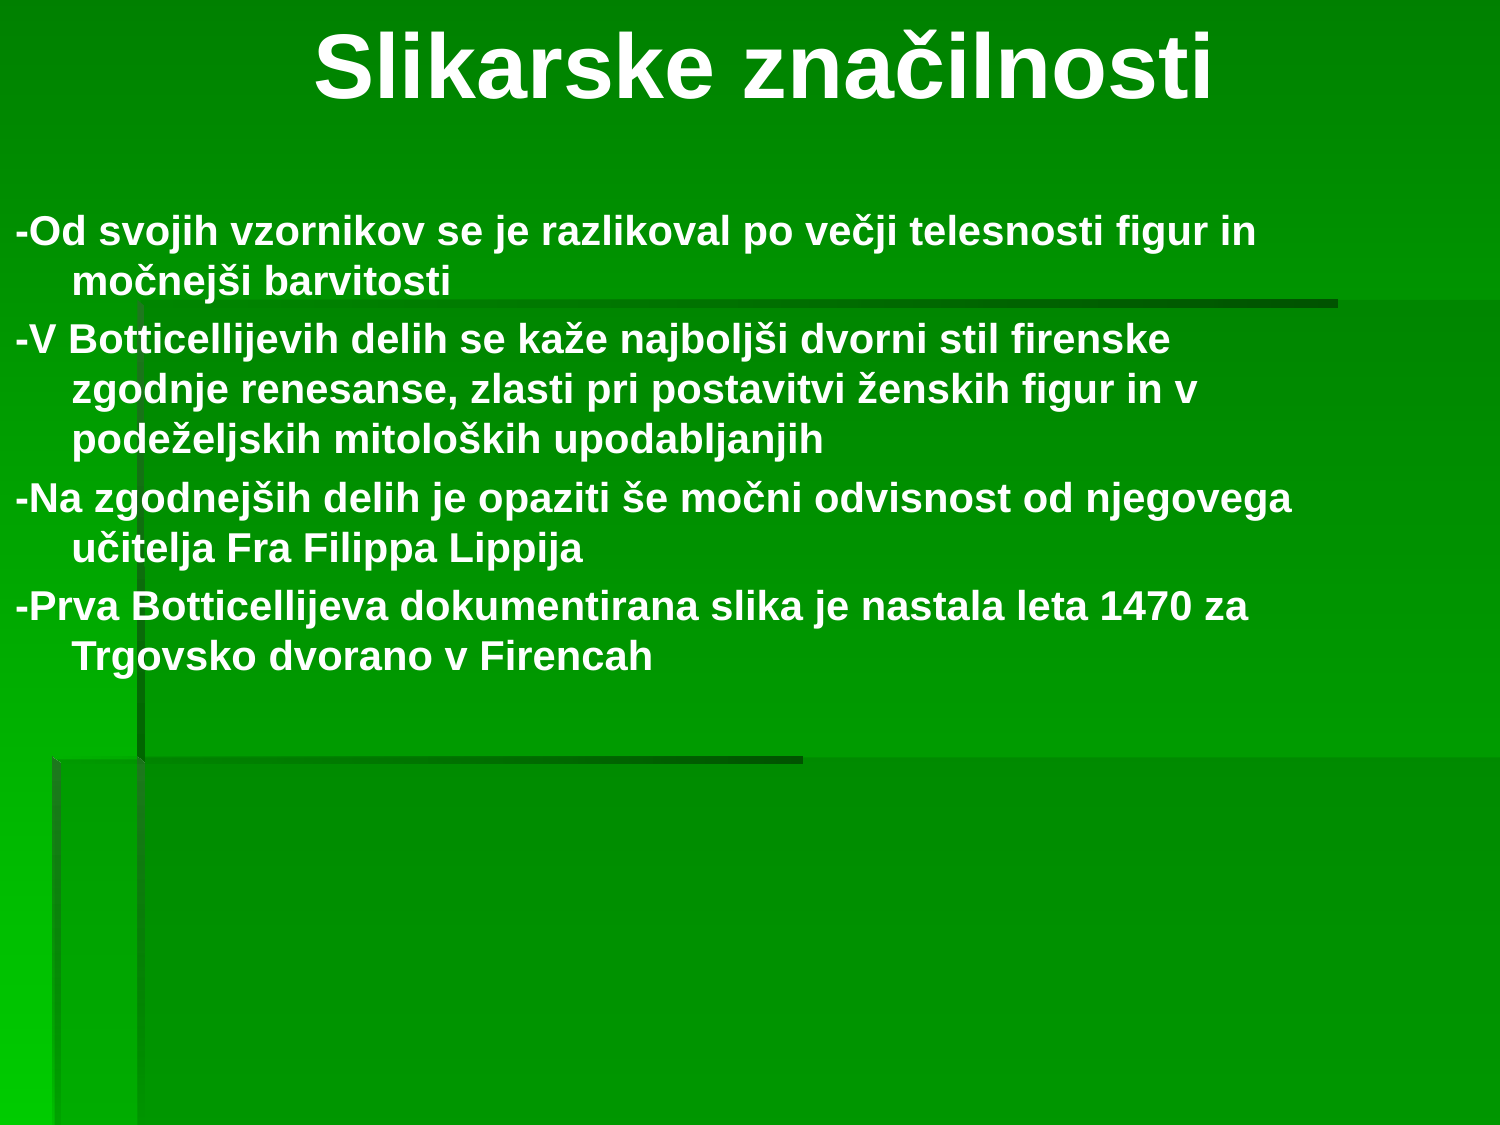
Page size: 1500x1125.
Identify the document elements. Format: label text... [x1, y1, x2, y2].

title Slikarske značilnosti [76, 0, 1453, 200]
list -Od svojih vzornikov se je razlikoval po večji telesnosti figur in močnejši barvitosti -V Botticellijevih delih se kaže najboljši dvorni stil firenske zgodnje renesanse, zlasti pri postavitvi ženskih figur in v podeželjskih mitoloških upodabljanjih -Na zgodnejših delih je opaziti še močni odvisnost od njegovega učitelja Fra Filippa Lippija -Prva Botticellijeva dokumentirana slika je nastala leta 1470 za Trgovsko dvorano v Firencah [0, 196, 1314, 884]
